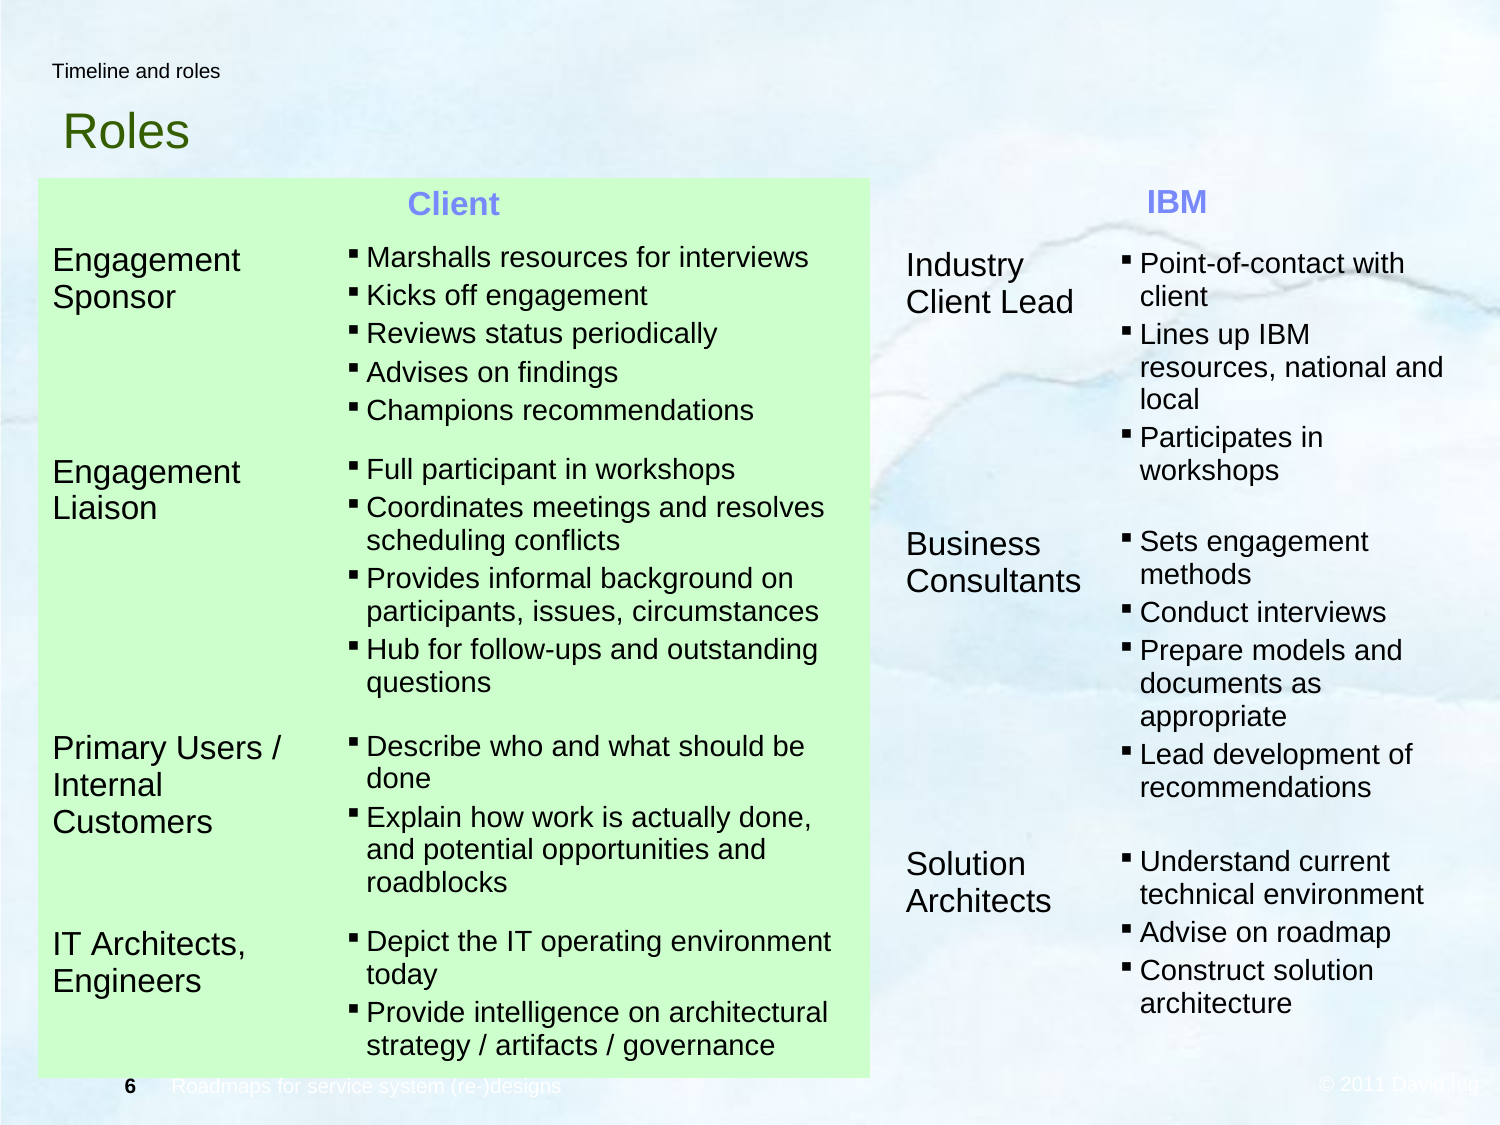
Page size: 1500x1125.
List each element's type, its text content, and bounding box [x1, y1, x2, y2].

table_cell Engagement Sponsor [38, 233, 332, 445]
picture [0, 0, 1500, 1125]
table_cell Describe who and what should be done Explain how work is actually done, and potential opportunities and roadblocks [332, 722, 870, 917]
table_cell Primary Users / Internal Customers [38, 722, 332, 917]
table_cell Business Consultants [900, 519, 1114, 839]
table_cell IT Architects, Engineers [38, 917, 332, 1078]
table_header IBM [900, 178, 1455, 241]
table_cell Understand current technical environment Advise on roadmap Construct solution architecture [1114, 839, 1455, 1058]
table_cell Engagement Liaison [38, 445, 332, 722]
table_cell Industry Client Lead [900, 241, 1114, 519]
table_cell Depict the IT operating environment today Provide intelligence on architectural strategy / artifacts / governance [332, 917, 870, 1078]
table_cell Full participant in workshops Coordinates meetings and resolves scheduling conflicts Provides informal background on participants, issues, circumstances Hub for follow-ups and outstanding questions [332, 445, 870, 722]
table_cell Sets engagement methods Conduct interviews Prepare models and documents as appropriate Lead development of recommendations [1114, 519, 1455, 839]
table_cell Solution Architects [900, 839, 1114, 1058]
text_box Timeline and roles [29, 22, 1305, 83]
table_header Client [38, 178, 870, 233]
table_cell Marshalls resources for interviews Kicks off engagement Reviews status periodically Advises on findings Champions recommendations [332, 233, 870, 445]
table_cell Point-of-contact with client Lines up IBM resources, national and local Participates in workshops [1114, 241, 1455, 519]
title Roles [29, 97, 1455, 203]
